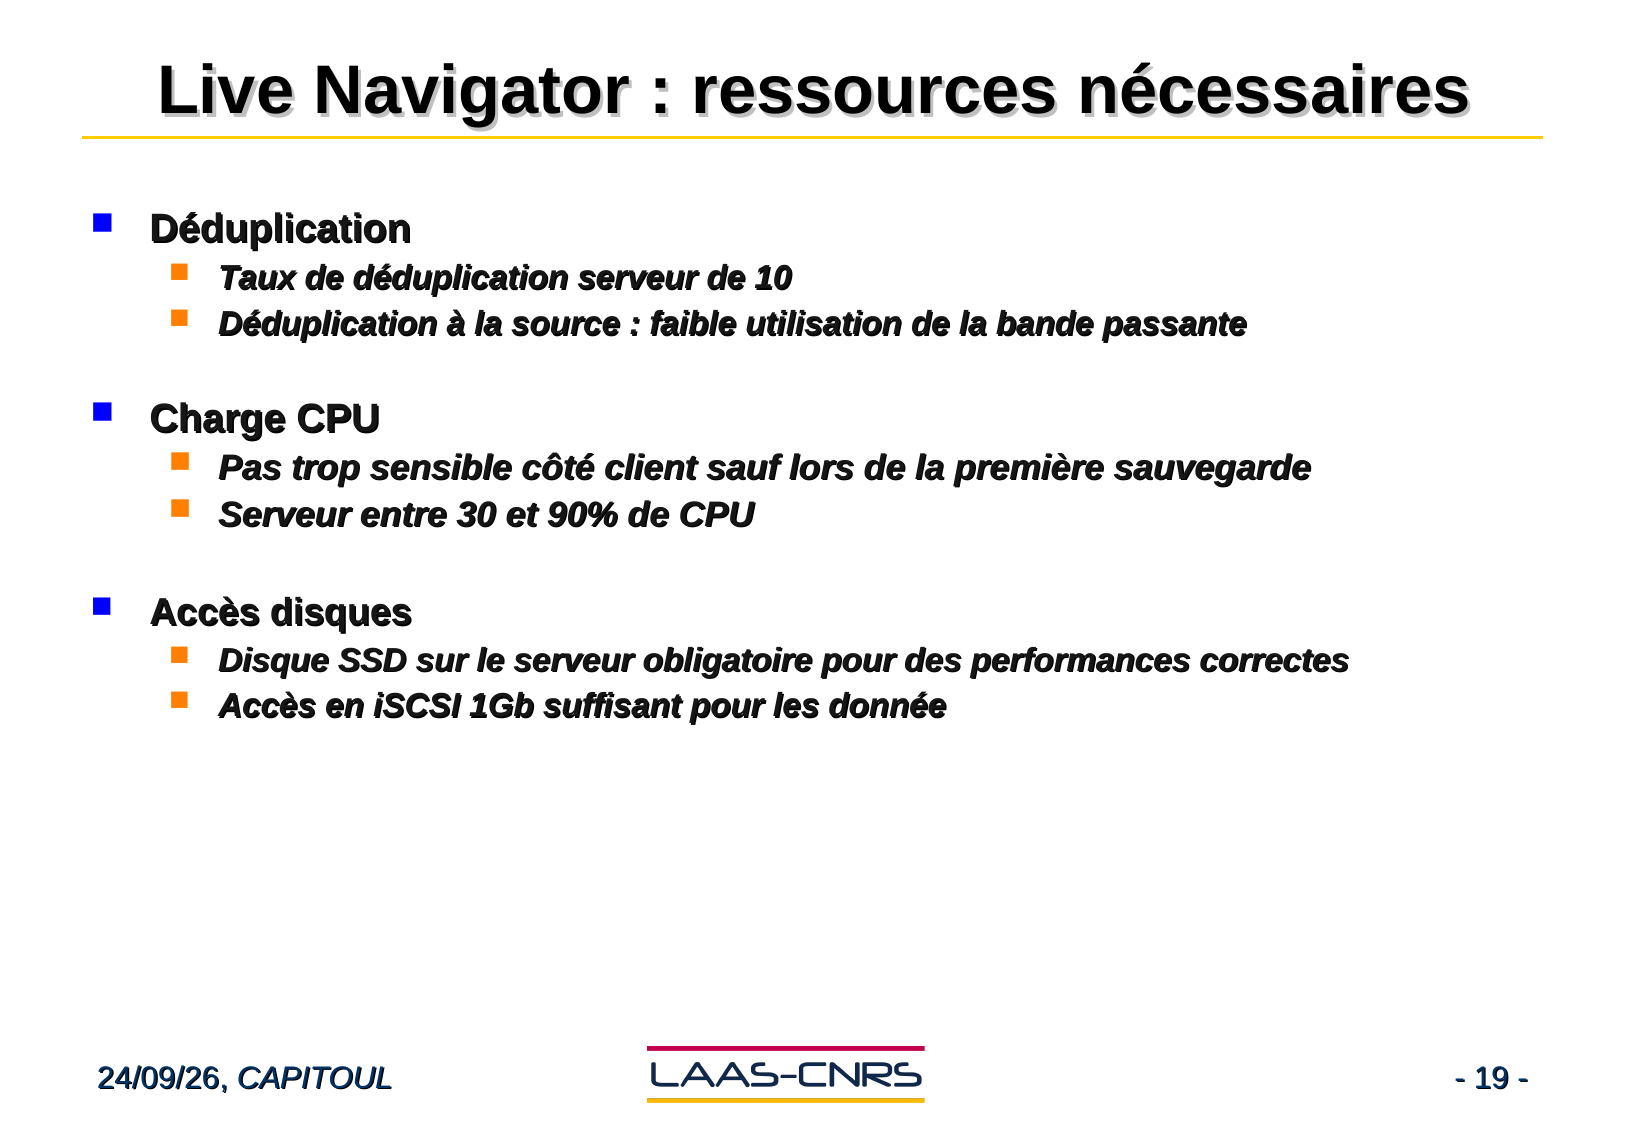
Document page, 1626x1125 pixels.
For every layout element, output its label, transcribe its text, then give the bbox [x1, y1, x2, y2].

list Déduplication Taux de déduplication serveur de 10 Déduplication à la source : faible utilisation de la bande passante Charge CPU Pas trop sensible côté client sauf lors de la première sauvegarde Serveur entre 30 et 90% de CPU Accès disques Disque SSD sur le serveur obligatoire pour des performances correctes Accès en iSCSI 1Gb suffisant pour les donnée [74, 199, 1538, 980]
title Live Navigator : ressources nécessaires [83, 0, 1546, 173]
picture [647, 1046, 925, 1109]
text_box 24/04/14, CAPITOUL [81, 1024, 461, 1103]
text_box - <number> - [1164, 1024, 1544, 1103]
